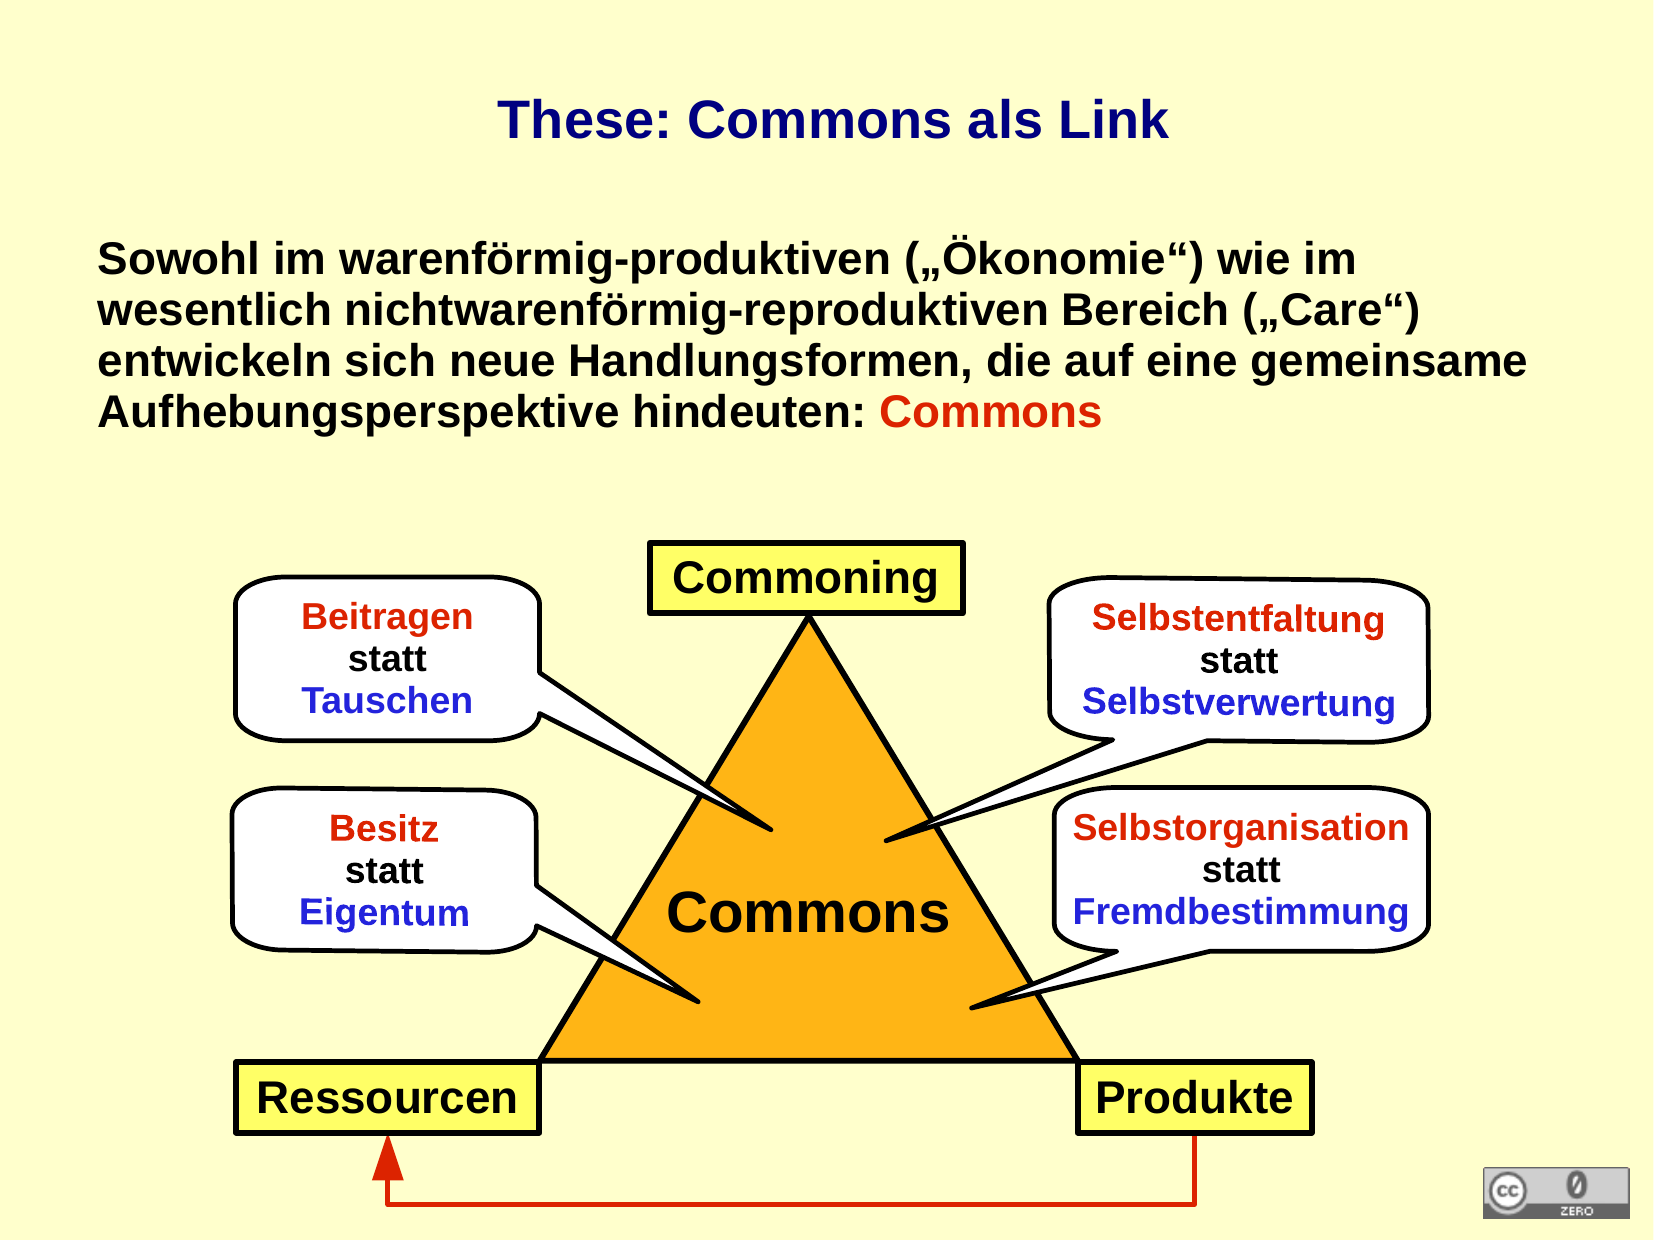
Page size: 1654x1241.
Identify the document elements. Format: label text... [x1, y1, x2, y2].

text_box Selbstentfaltung statt Selbstverwertung [886, 577, 1429, 841]
text_box Commoning [649, 543, 963, 614]
text_box Selbstorganisation statt Fremdbestimmung [971, 787, 1429, 1009]
text_box Commons [539, 616, 1078, 1061]
text_box Produkte [1077, 1062, 1312, 1133]
list Sowohl im warenförmig-produktiven („Ökonomie“) wie im wesentlich nichtwarenförmig-reproduktiven Bereich („Care“) entwickeln sich neue Handlungsformen, die auf eine gemeinsame Aufhebungsperspektive hindeuten: Commons [97, 232, 1571, 1040]
title These: Commons als Link [97, 61, 1571, 178]
text_box Besitz statt Eigentum [231, 787, 699, 1002]
picture [1483, 1167, 1630, 1219]
text_box Beitragen statt Tauschen [235, 576, 771, 830]
text_box Ressourcen [236, 1062, 540, 1133]
